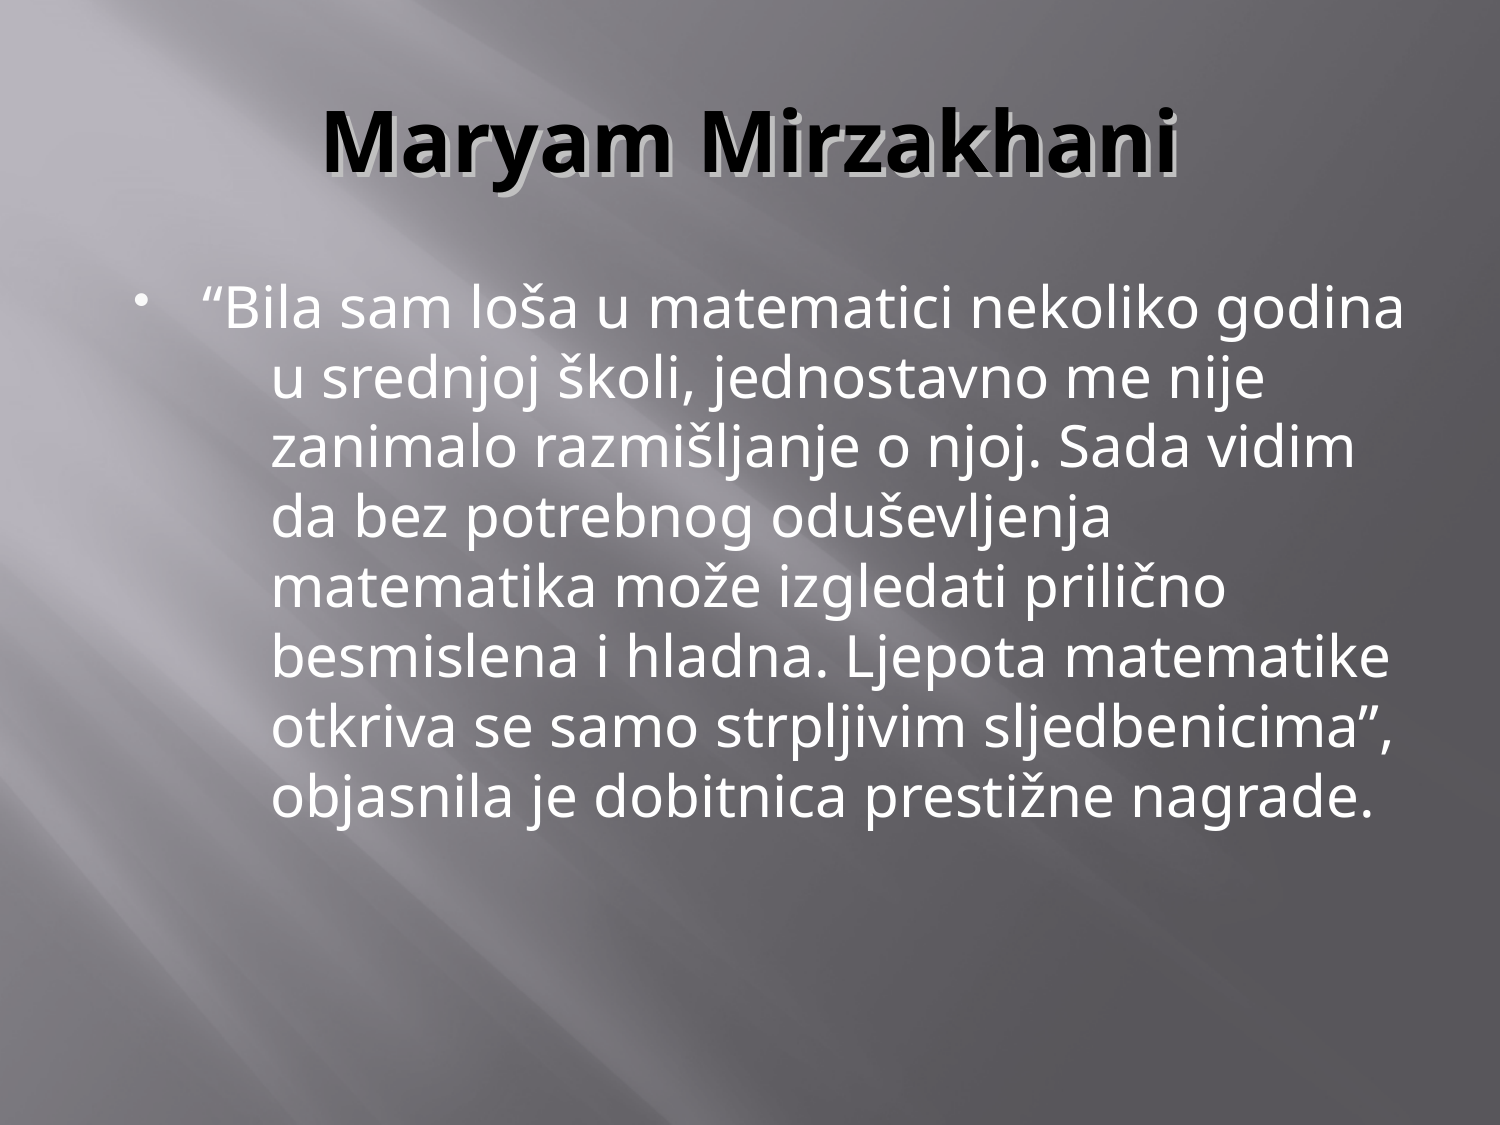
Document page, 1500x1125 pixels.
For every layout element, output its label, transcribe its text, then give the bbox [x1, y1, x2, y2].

list “Bila sam loša u matematici nekoliko godina u srednjoj školi, jednostavno me nije zanimalo razmišljanje o njoj. Sada vidim da bez potrebnog oduševljenja matematika može izgledati prilično besmislena i hladna. Ljepota matematike otkriva se samo strpljivim sljedbenicima”, objasnila je dobitnica prestižne nagrade. [75, 262, 1426, 1036]
title Maryam Mirzakhani [75, 45, 1426, 233]
